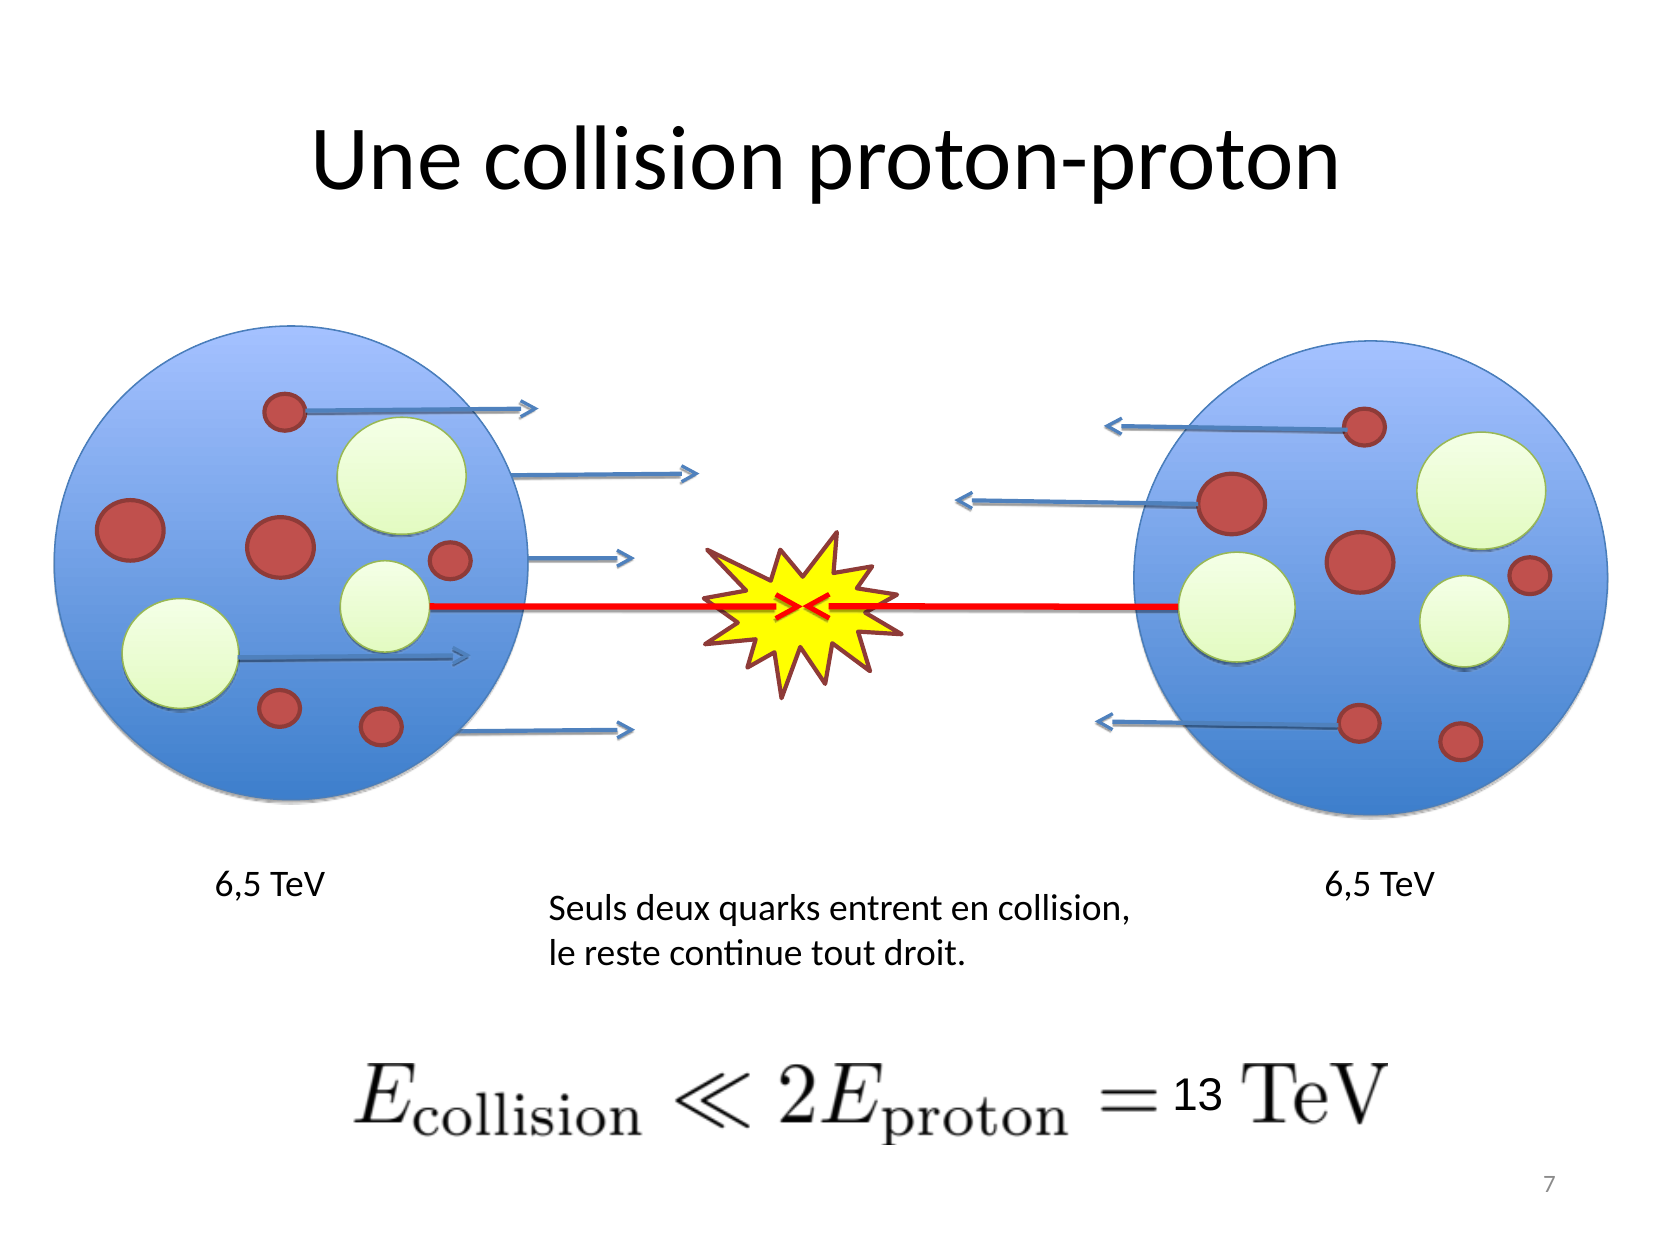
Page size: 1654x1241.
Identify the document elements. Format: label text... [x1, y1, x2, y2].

text_box [54, 325, 528, 800]
text_box 13 [1157, 1061, 1241, 1145]
slide_number <numéro> [1185, 1149, 1571, 1216]
text_box [1133, 340, 1608, 815]
picture [1241, 1063, 1388, 1145]
picture [352, 1063, 1157, 1145]
text_box 6,5 TeV [1288, 851, 1471, 911]
text_box [703, 532, 902, 699]
title Une collision proton-proton [82, 49, 1571, 257]
text_box Seuls deux quarks entrent en collision, le reste continue tout droit. [533, 875, 1223, 981]
text_box 6,5 TeV [179, 851, 361, 911]
